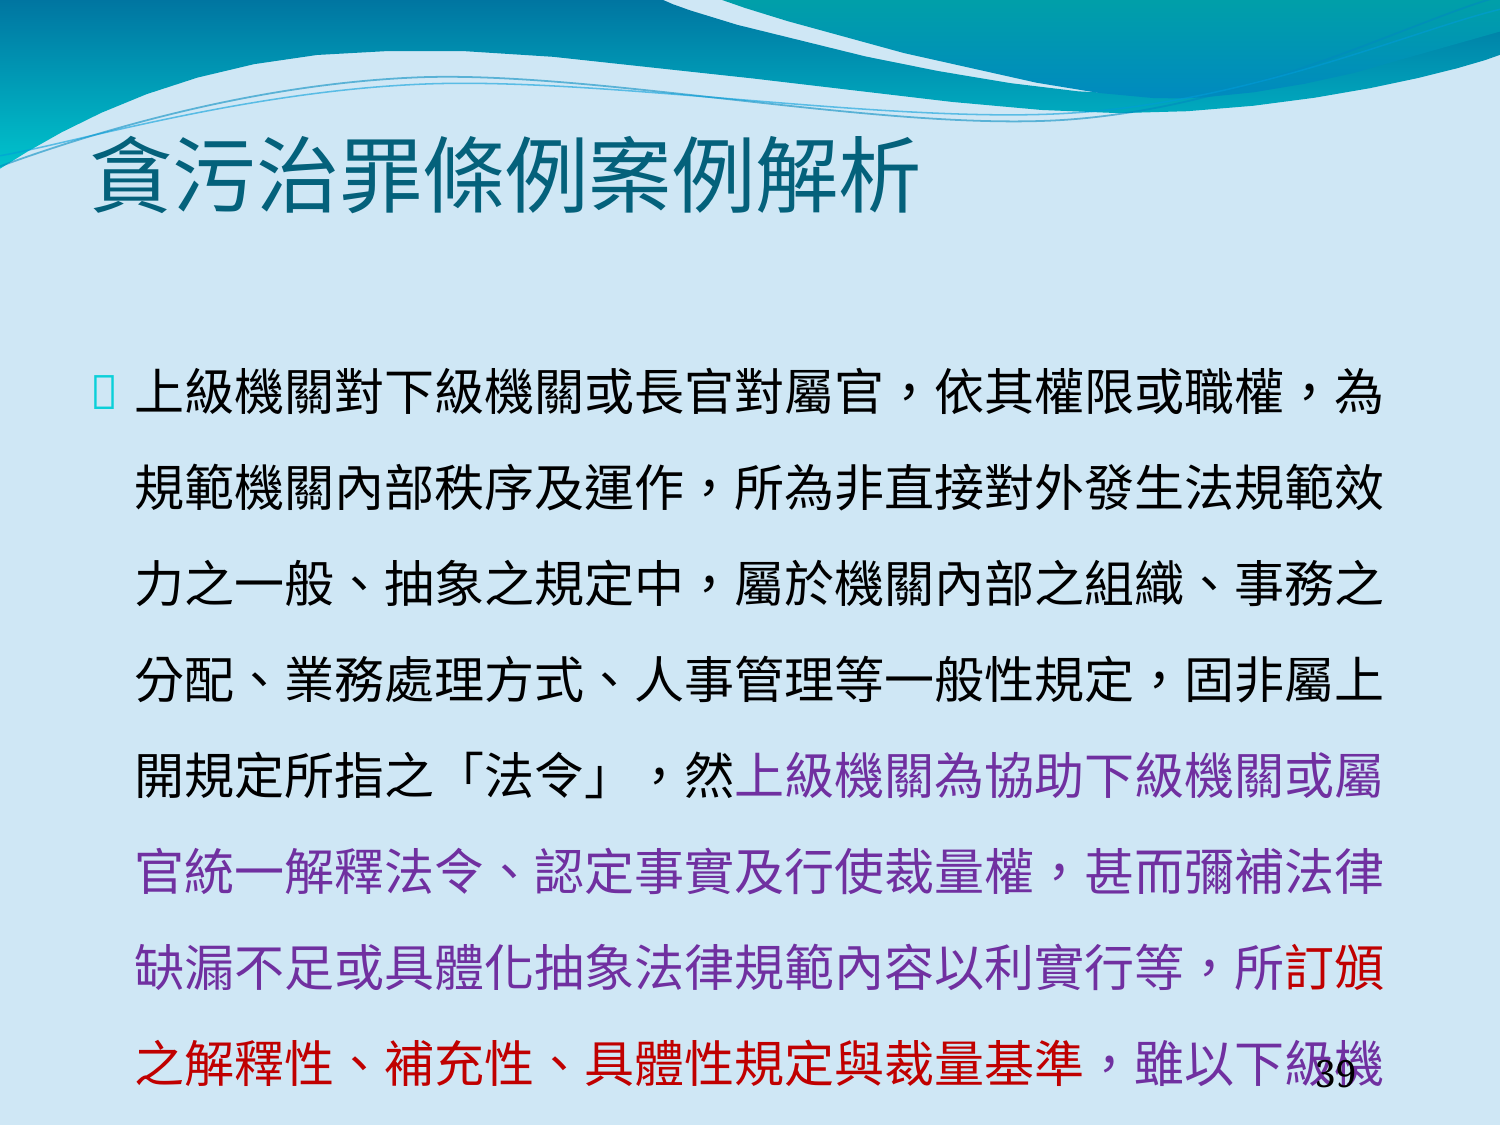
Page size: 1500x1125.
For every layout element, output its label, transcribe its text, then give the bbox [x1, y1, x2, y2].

title 貪污治罪條例案例解析 [75, 115, 1425, 303]
slide_number <編號> [1299, 1042, 1425, 1103]
list 上級機關對下級機關或長官對屬官，依其權限或職權，為規範機關內部秩序及運作，所為非直接對外發生法規範效力之一般、抽象之規定中，屬於機關內部之組織、事務之分配、業務處理方式、人事管理等一般性規定，固非屬上開規定所指之「法令」，然上級機關為協助下級機關或屬官統一解釋法令、認定事實及行使裁量權，甚而彌補法律缺漏不足或具體化抽象法律規範內容以利實行等，所訂頒之解釋性、補充性、具體性規定與裁量基準，雖以下級機關、屬官為規範對象，但因行政機關執行、適用結果，亦影響人民之權利，而實質上發生對外之法律效果，其違反者，對於法律保護之社會或個人法益，不無侵害，而具有違法性，自應認為亦屬圖利罪構成要件所指違反法令之行為。（98台上2019) [75, 317, 1425, 1038]
